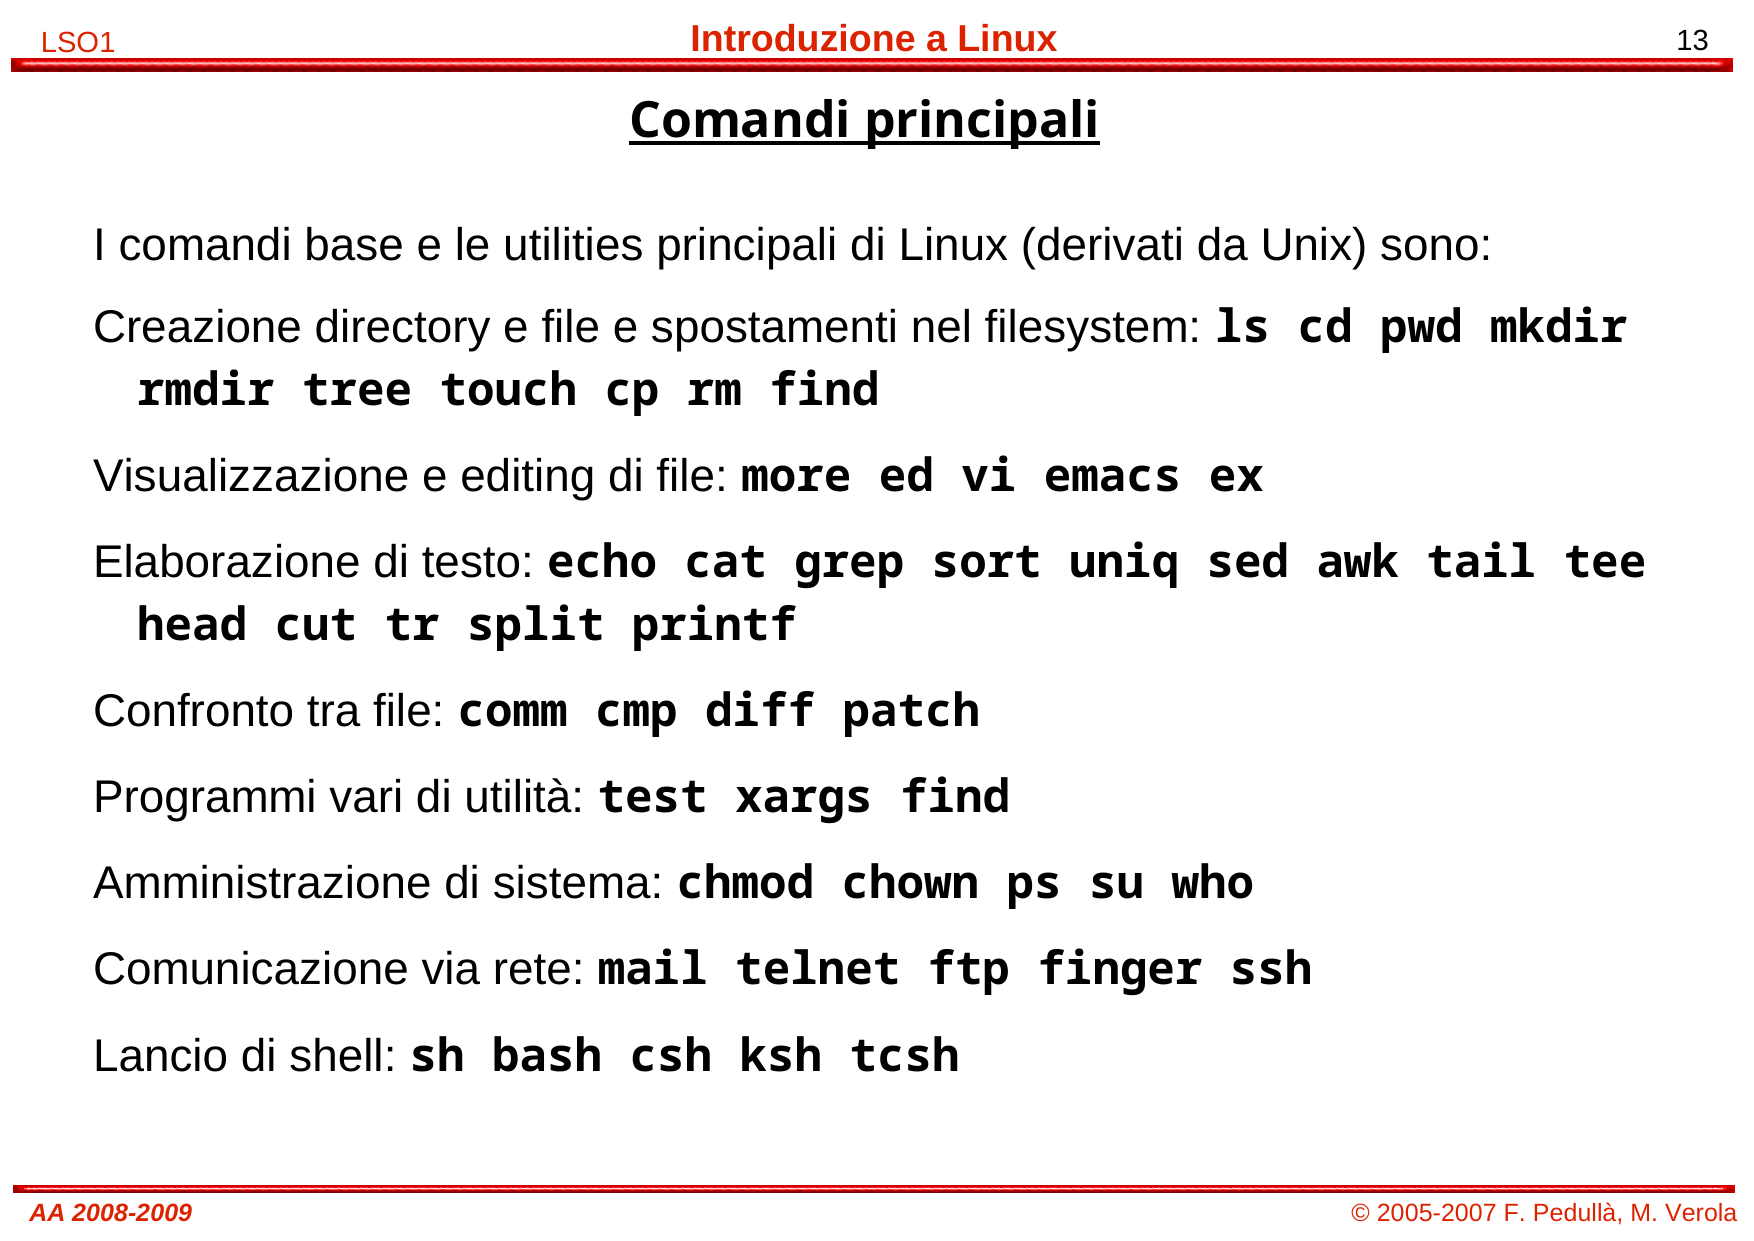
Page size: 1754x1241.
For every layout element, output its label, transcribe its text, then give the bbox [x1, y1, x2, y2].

picture [13, 1185, 1735, 1193]
picture [11, 58, 1733, 72]
title Comandi principali [28, 72, 1702, 168]
list I comandi base e le utilities principali di Linux (derivati da Unix) sono: Creazione directory e file e spostamenti nel filesystem: ls cd pwd mkdir rmdir tree touch cp rm find Visualizzazione e editing di file: more ed vi emacs ex Elaborazione di testo: echo cat grep sort uniq sed awk tail tee head cut tr split printf Confronto tra file: comm cmp diff patch Programmi vari di utilità: test xargs find Amministrazione di sistema: chmod chown ps su who Comunicazione via rete: mail telnet ftp finger ssh Lancio di shell: sh bash csh ksh tcsh [78, 218, 1678, 1080]
